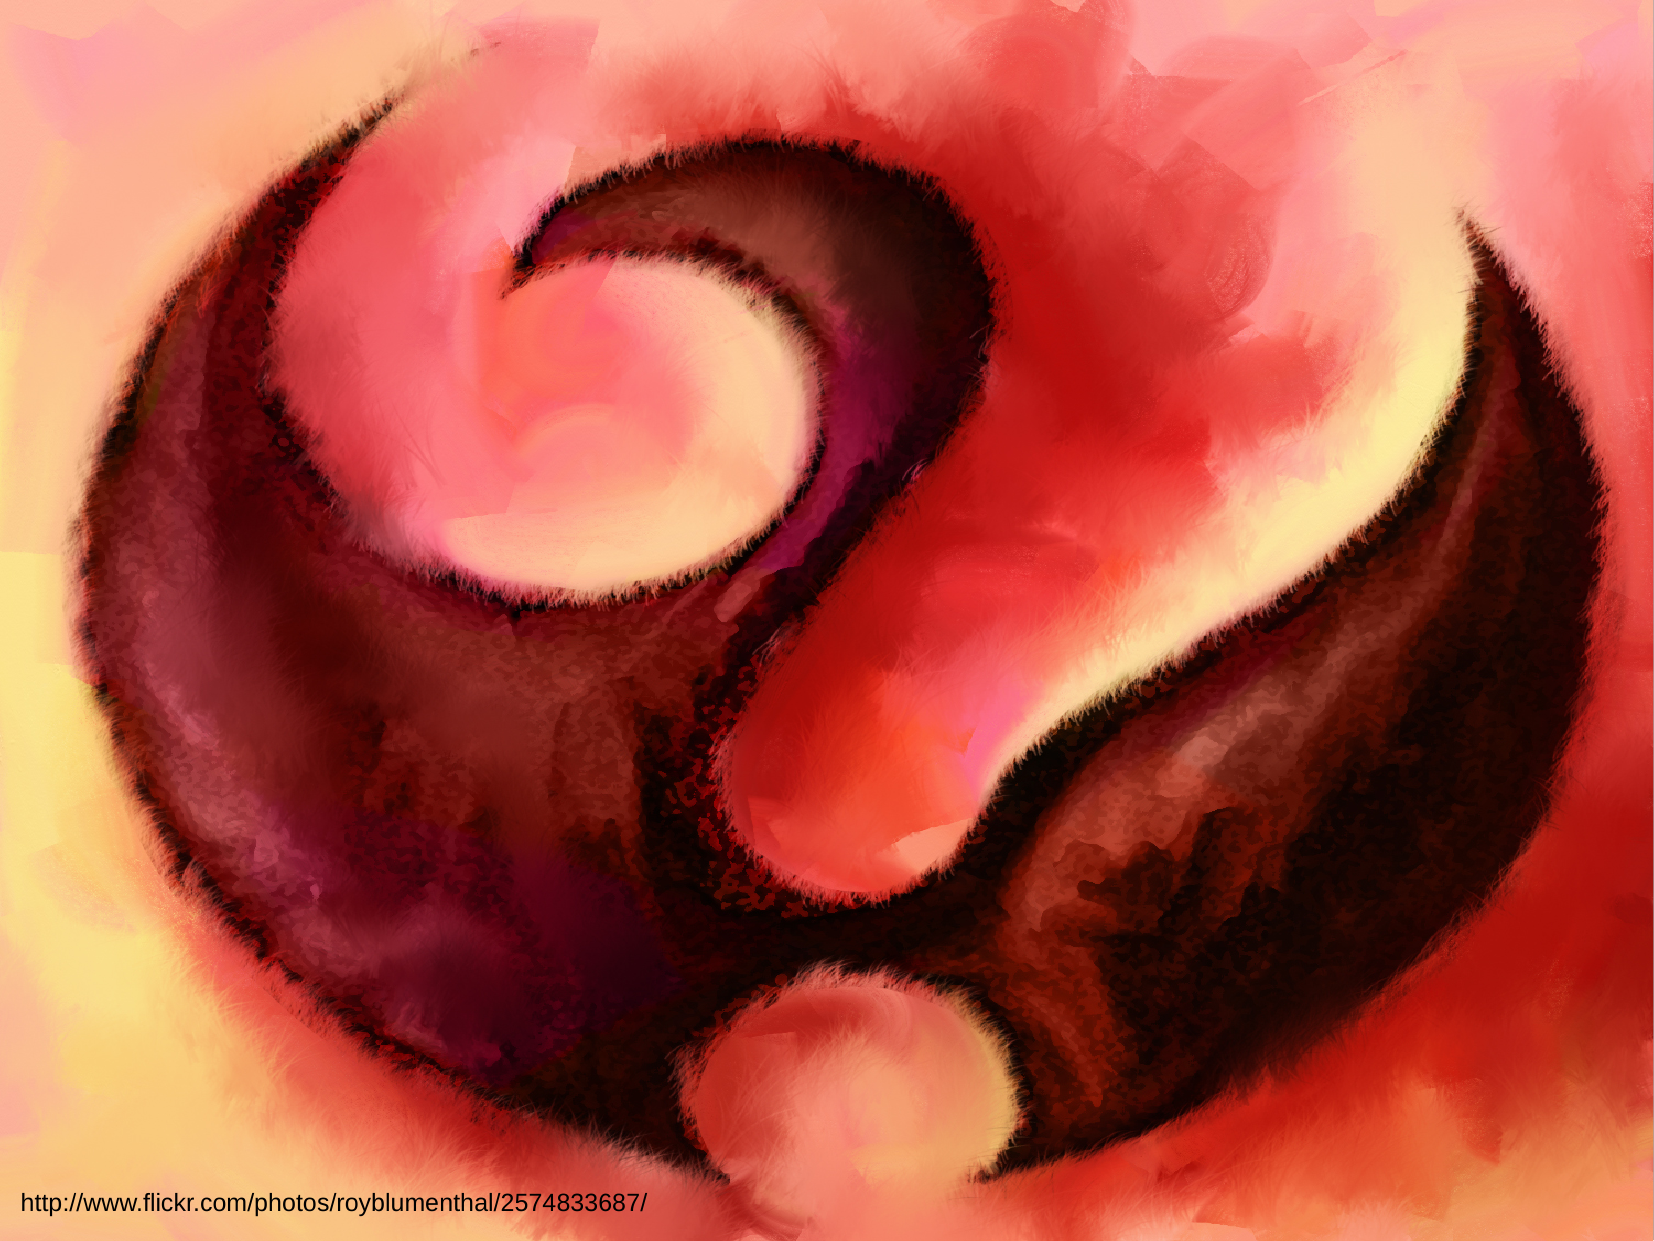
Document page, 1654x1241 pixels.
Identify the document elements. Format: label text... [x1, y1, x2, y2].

text_box http://www.flickr.com/photos/royblumenthal/2574833687/ [5, 1181, 663, 1224]
picture [0, 0, 1654, 1241]
